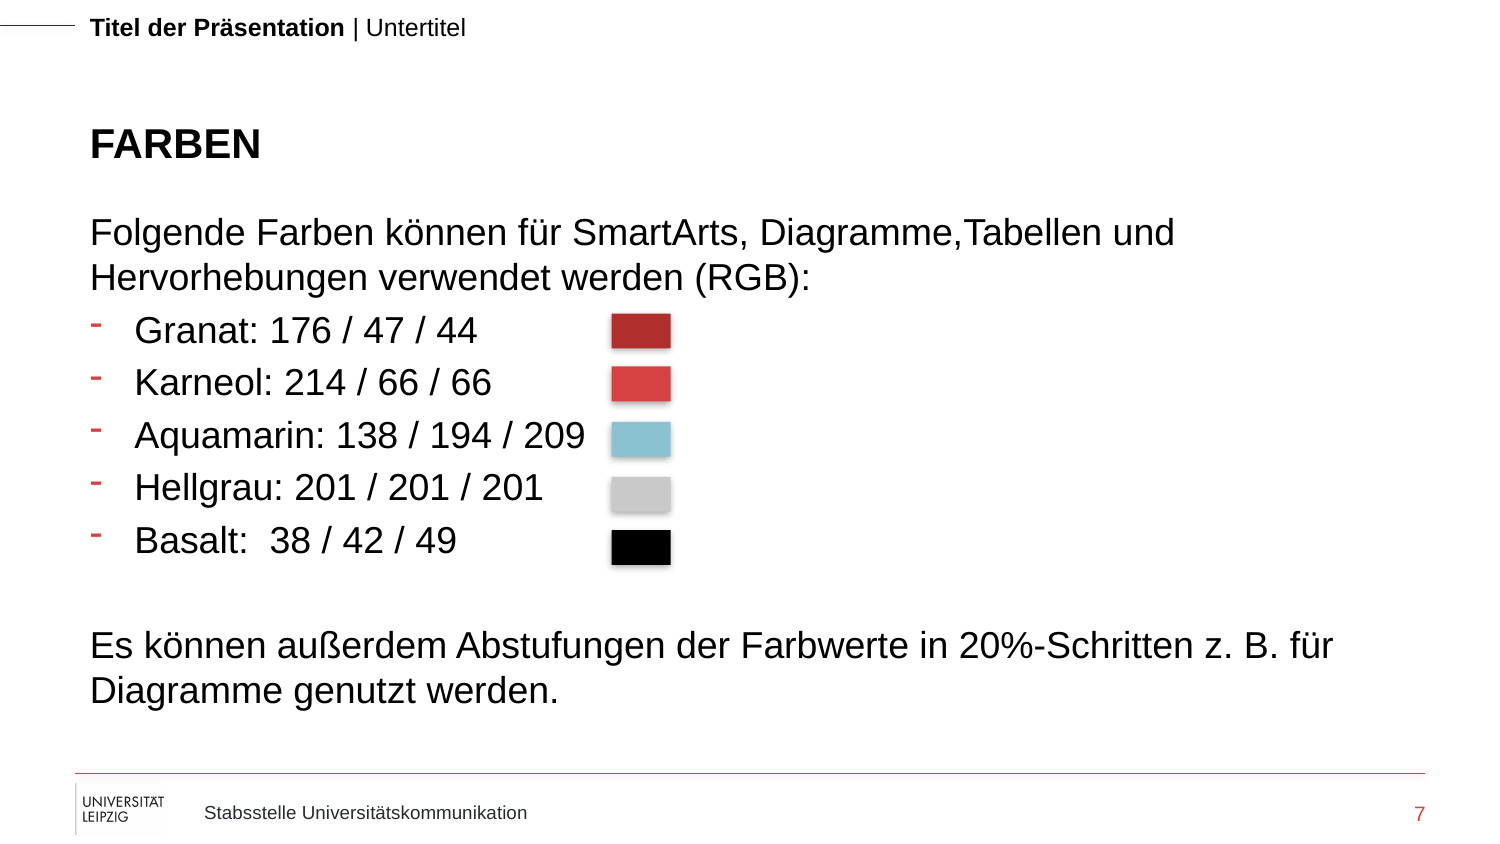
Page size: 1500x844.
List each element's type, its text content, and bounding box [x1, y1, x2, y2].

picture [75, 782, 165, 836]
text_box [611, 313, 671, 349]
text_box [611, 530, 671, 565]
slide_number <number> [1303, 800, 1426, 834]
title Farben [75, 50, 1426, 175]
text_box [611, 366, 671, 402]
list Folgende Farben können für SmartArts, Diagramme,Tabellen und Hervorhebungen verwendet werden (RGB): Granat: 176 / 47 / 44 Karneol: 214 / 66 / 66 Aquamarin: 138 / 194 / 209 Hellgrau: 201 / 201 / 201 Basalt: 38 / 42 / 49 Es können außerdem Abstufungen der Farbwerte in 20%-Schritten z. B. für Diagramme genutzt werden. [75, 200, 1426, 756]
text_box [611, 476, 671, 512]
text_box [611, 421, 671, 457]
